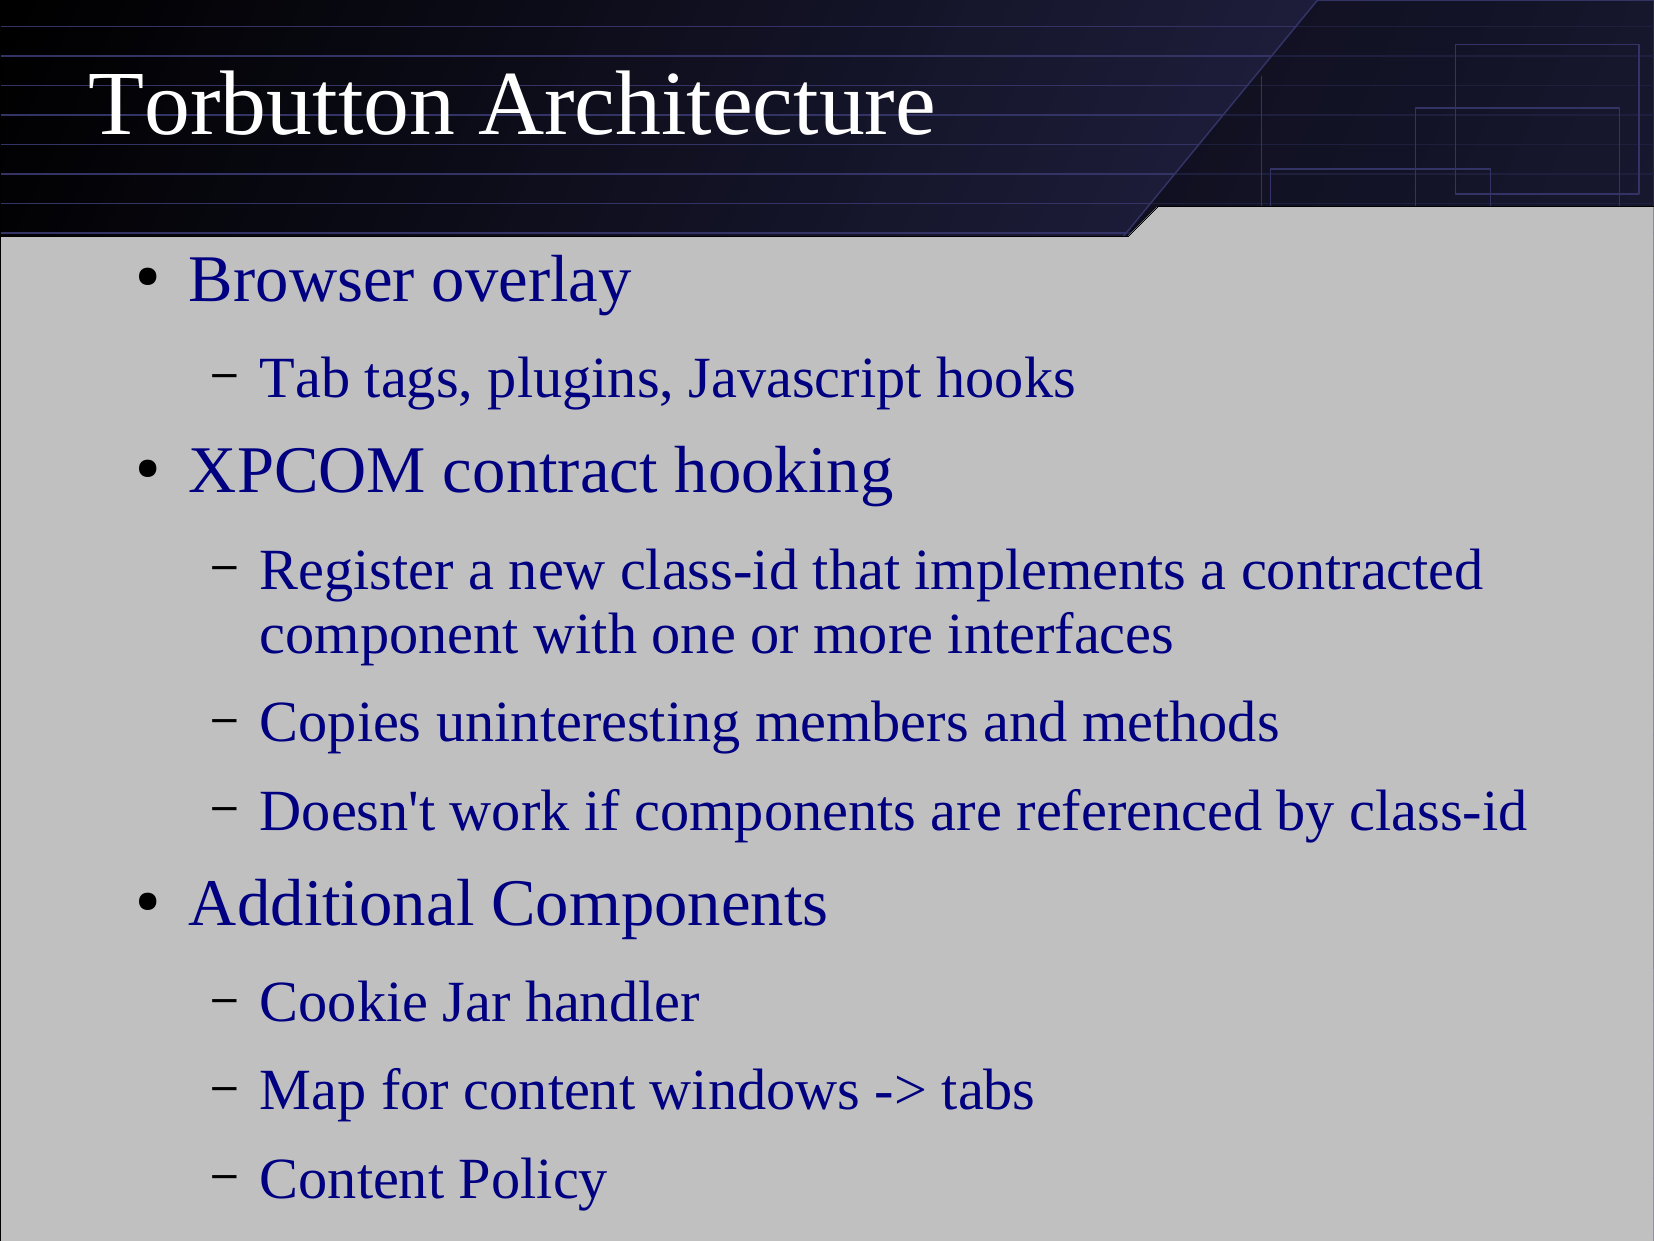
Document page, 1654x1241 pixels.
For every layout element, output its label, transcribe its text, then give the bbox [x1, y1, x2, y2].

list Browser overlay Tab tags, plugins, Javascript hooks XPCOM contract hooking Register a new class-id that implements a contracted component with one or more interfaces Copies uninteresting members and methods Doesn't work if components are referenced by class-id Additional Components Cookie Jar handler Map for content windows -> tabs Content Policy [118, 241, 1531, 1211]
title Torbutton Architecture [88, 0, 1501, 208]
